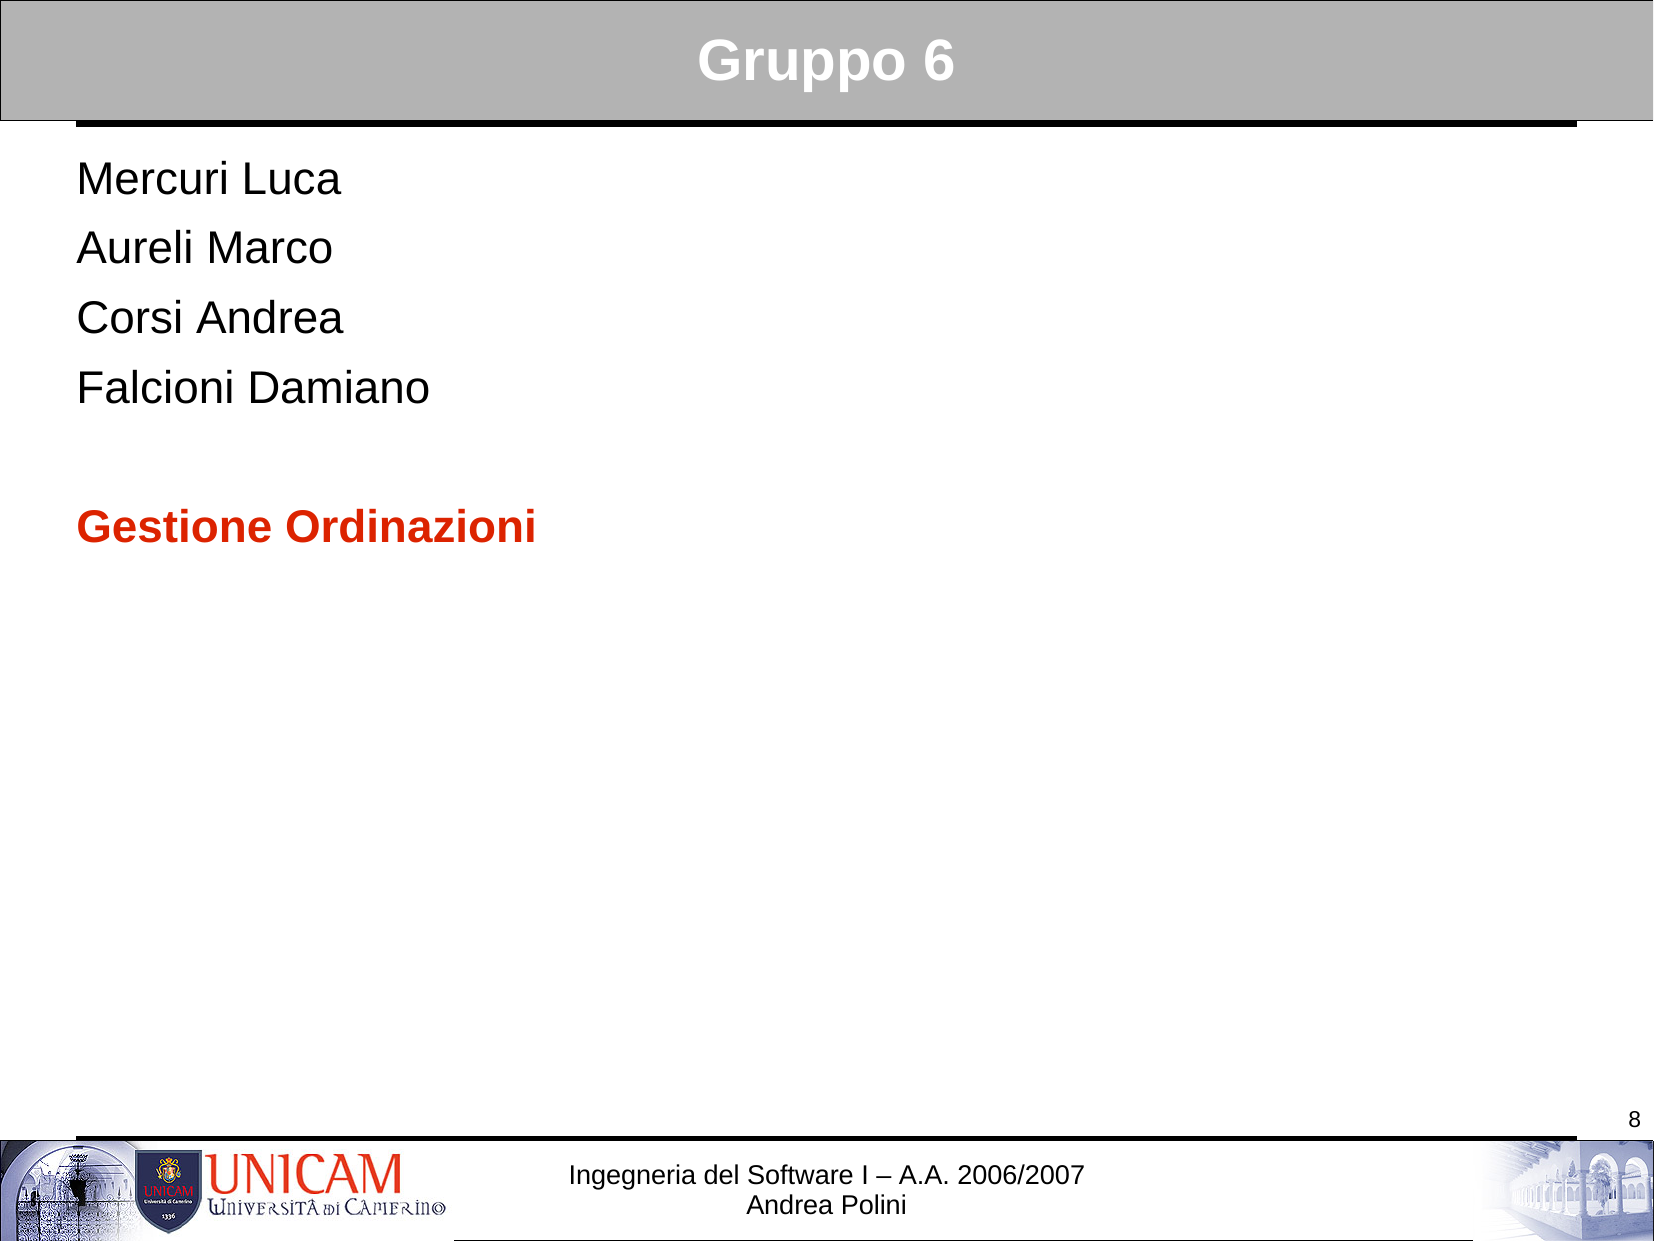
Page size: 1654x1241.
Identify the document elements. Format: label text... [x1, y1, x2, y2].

list Mercuri Luca Aureli Marco Corsi Andrea Falcioni Damiano Gestione Ordinazioni [76, 152, 1577, 672]
picture [0, 1141, 454, 1241]
title Gruppo 6 [0, 0, 1653, 121]
picture [1473, 1141, 1654, 1241]
